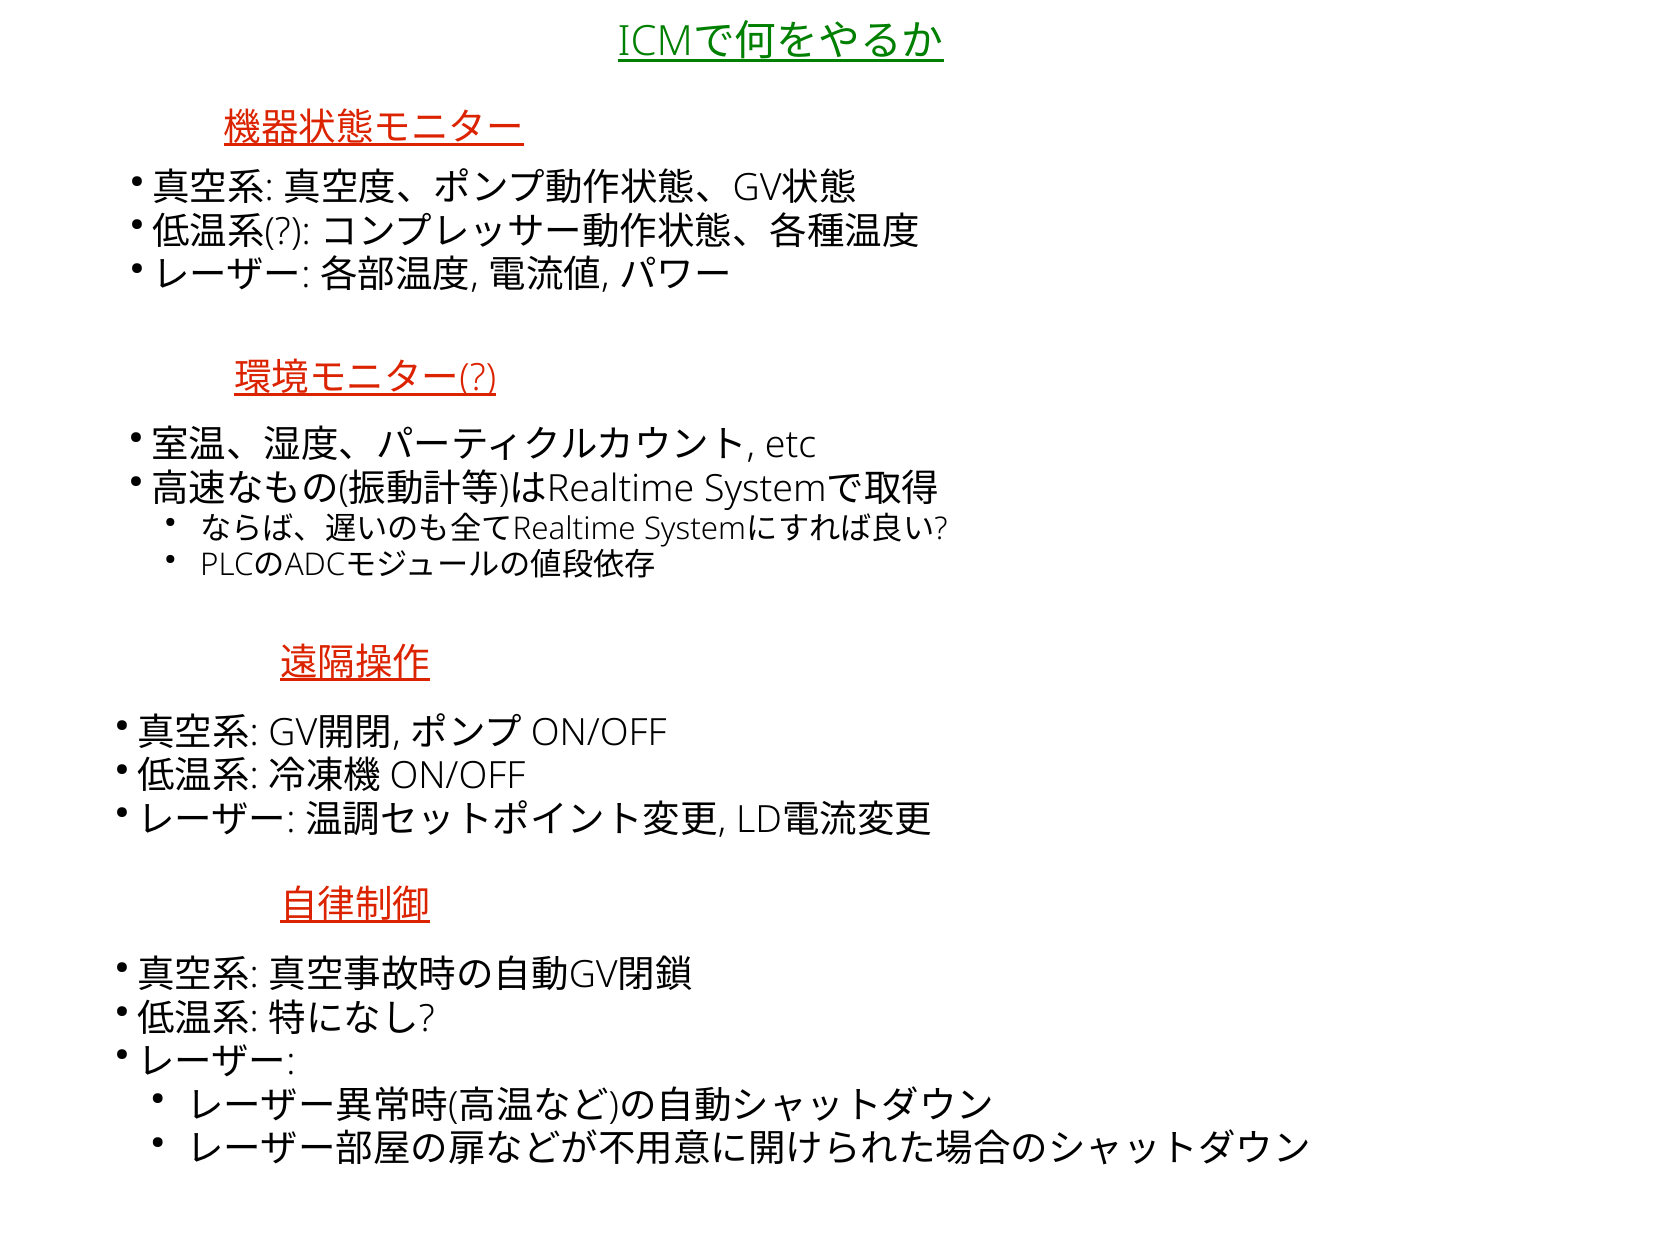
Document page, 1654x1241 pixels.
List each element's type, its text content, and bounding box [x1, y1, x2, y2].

text_box ICMで何をやるか [602, 9, 967, 87]
text_box 室温、湿度、パーティクルカウント, etc 高速なもの(振動計等)はRealtime Systemで取得 ならば、遅いのも全てRealtime Systemにすれば良い? PLCのADCモジュールの値段依存 [114, 415, 1001, 607]
text_box 環境モニター(?) [219, 347, 525, 415]
text_box 機器状態モニター [208, 98, 541, 158]
text_box 自律制御 [265, 875, 447, 945]
text_box 真空系: GV開閉, ポンプ ON/OFF 低温系: 冷凍機 ON/OFF レーザー: 温調セットポイント変更, LD電流変更 [100, 703, 968, 865]
text_box 遠隔操作 [265, 632, 447, 703]
text_box 真空系: 真空事故時の自動GV閉鎖 低温系: 特になし? レーザー: レーザー異常時(高温など)の自動シャットダウン レーザー部屋の扉などが不用意に開けられた場合のシャットダウン [100, 945, 1334, 1197]
text_box 真空系: 真空度、ポンプ動作状態、GV状態 低温系(?): コンプレッサー動作状態、各種温度 レーザー: 各部温度, 電流値, パワー [115, 158, 959, 320]
